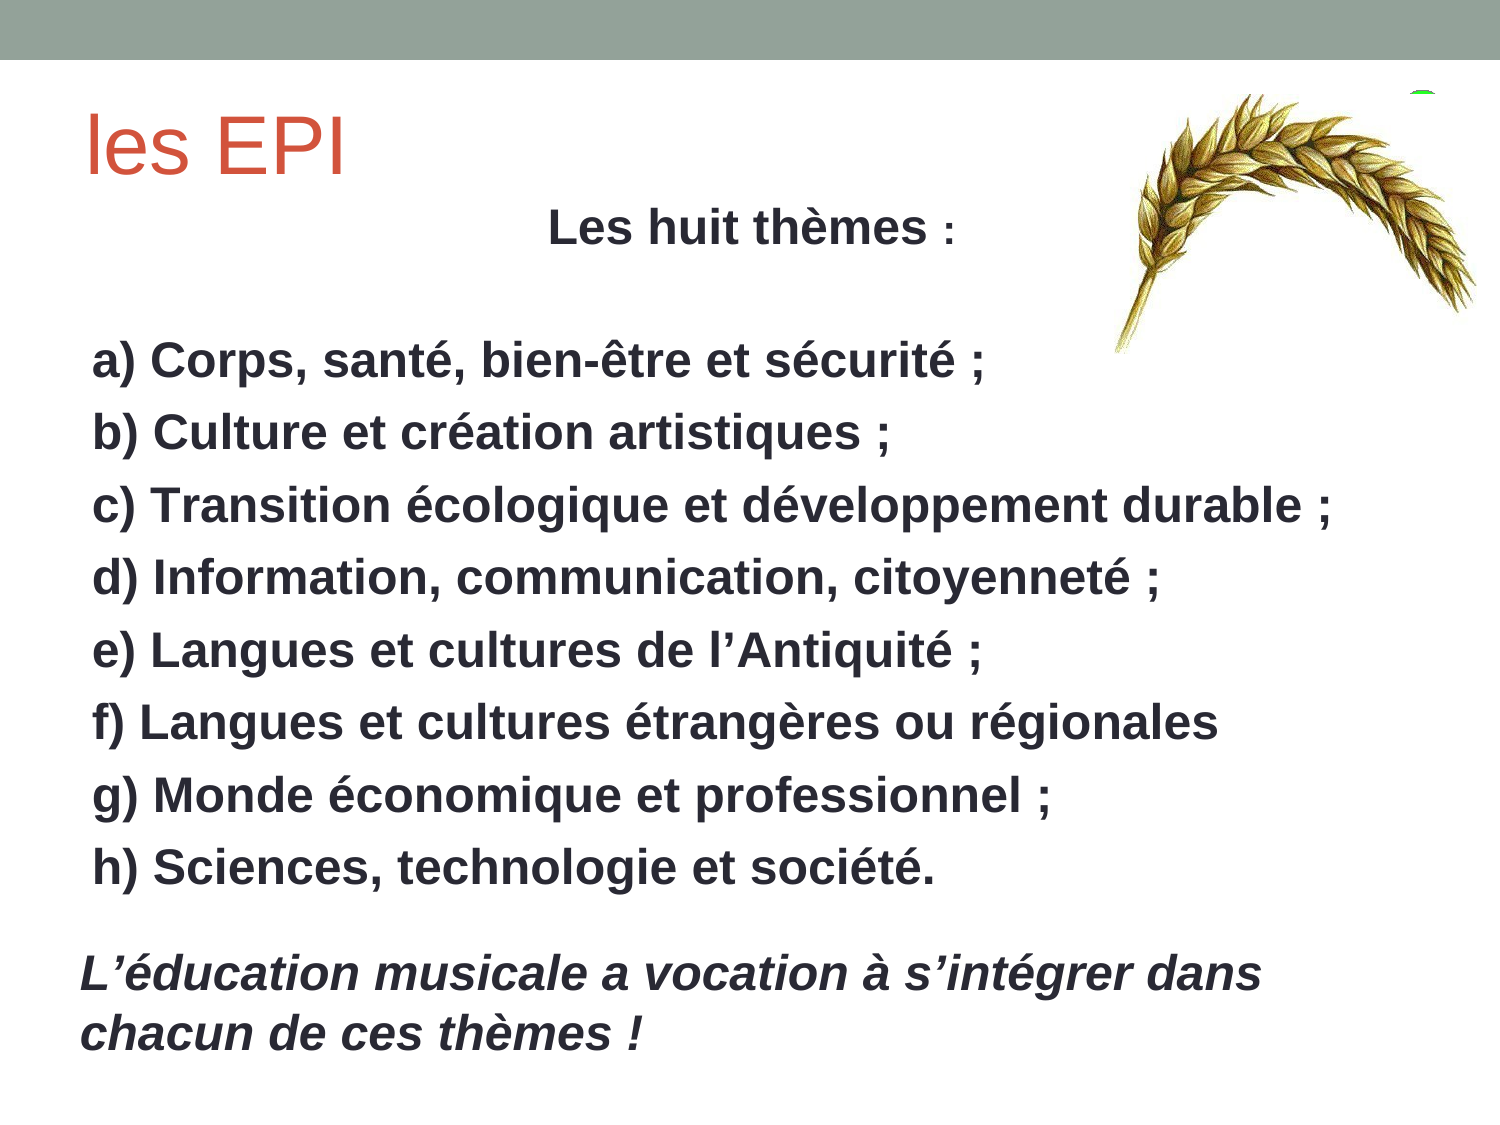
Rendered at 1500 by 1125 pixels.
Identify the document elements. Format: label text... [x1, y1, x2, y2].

text_box L’éducation musicale a vocation à s’intégrer dans chacun de ces thèmes ! [64, 933, 1453, 1069]
list Les huit thèmes : a) Corps, santé, bien-être et sécurité ; b) Culture et création artistiques ; c) Transition écologique et développement durable ; d) Information, communication, citoyenneté ; e) Langues et cultures de l’Antiquité ; f) Langues et cultures étrangères ou régionales g) Monde économique et professionnel ; h) Sciences, technologie et société. [76, 186, 1427, 905]
title les EPI [47, 82, 390, 201]
picture [1114, 94, 1477, 354]
